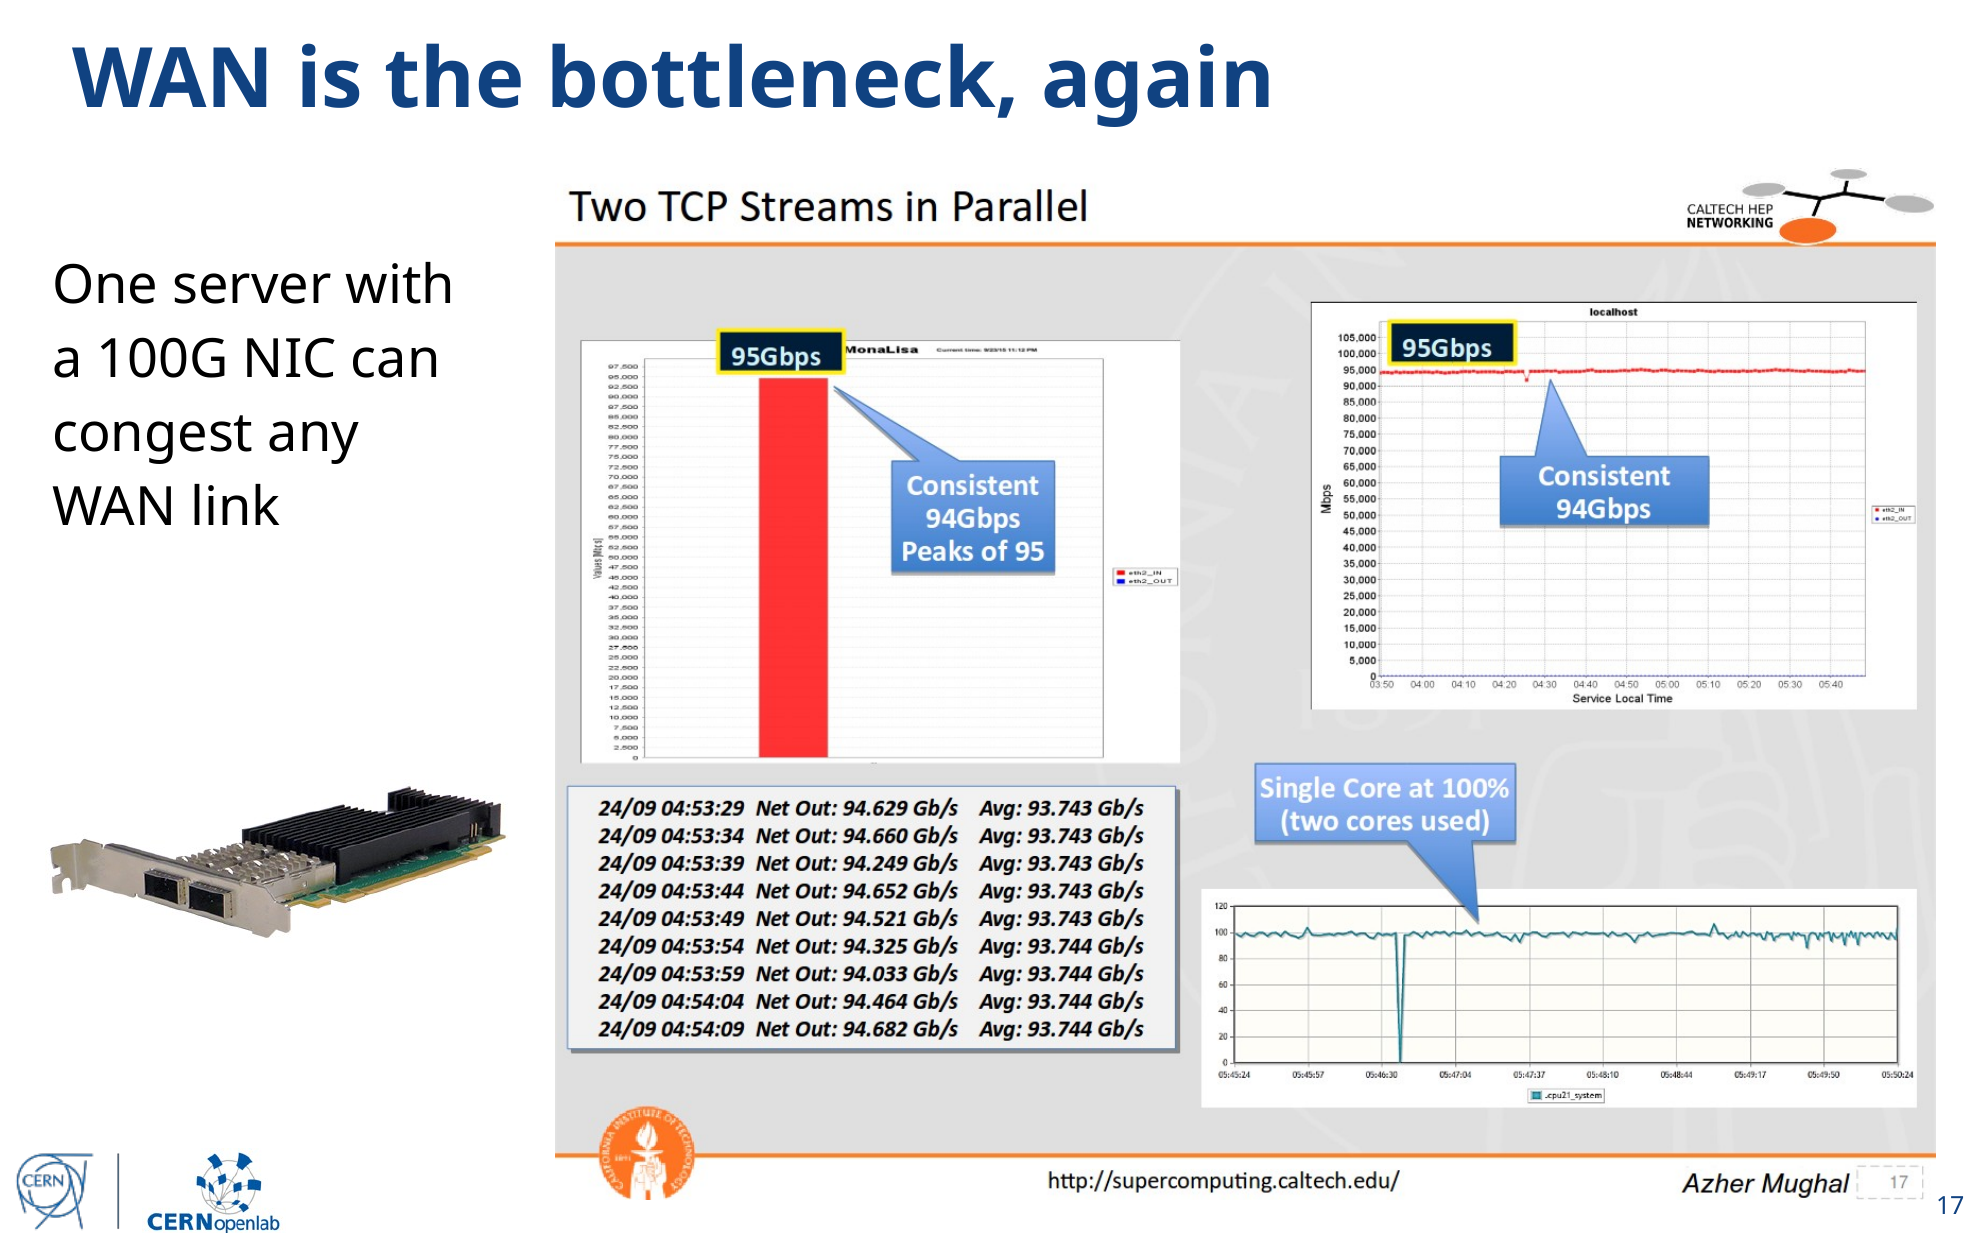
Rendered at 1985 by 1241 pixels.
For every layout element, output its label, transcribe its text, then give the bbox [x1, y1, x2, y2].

picture [16, 1188, 64, 1236]
text_box One server with a 100G NIC can congest any WAN link [37, 238, 511, 901]
picture [555, 167, 1936, 1201]
picture [45, 779, 511, 943]
picture [19, 1188, 64, 1207]
picture [38, 1207, 55, 1215]
picture [51, 1200, 64, 1215]
picture [142, 1148, 286, 1233]
title WAN is the bottleneck, again [72, 0, 1834, 166]
